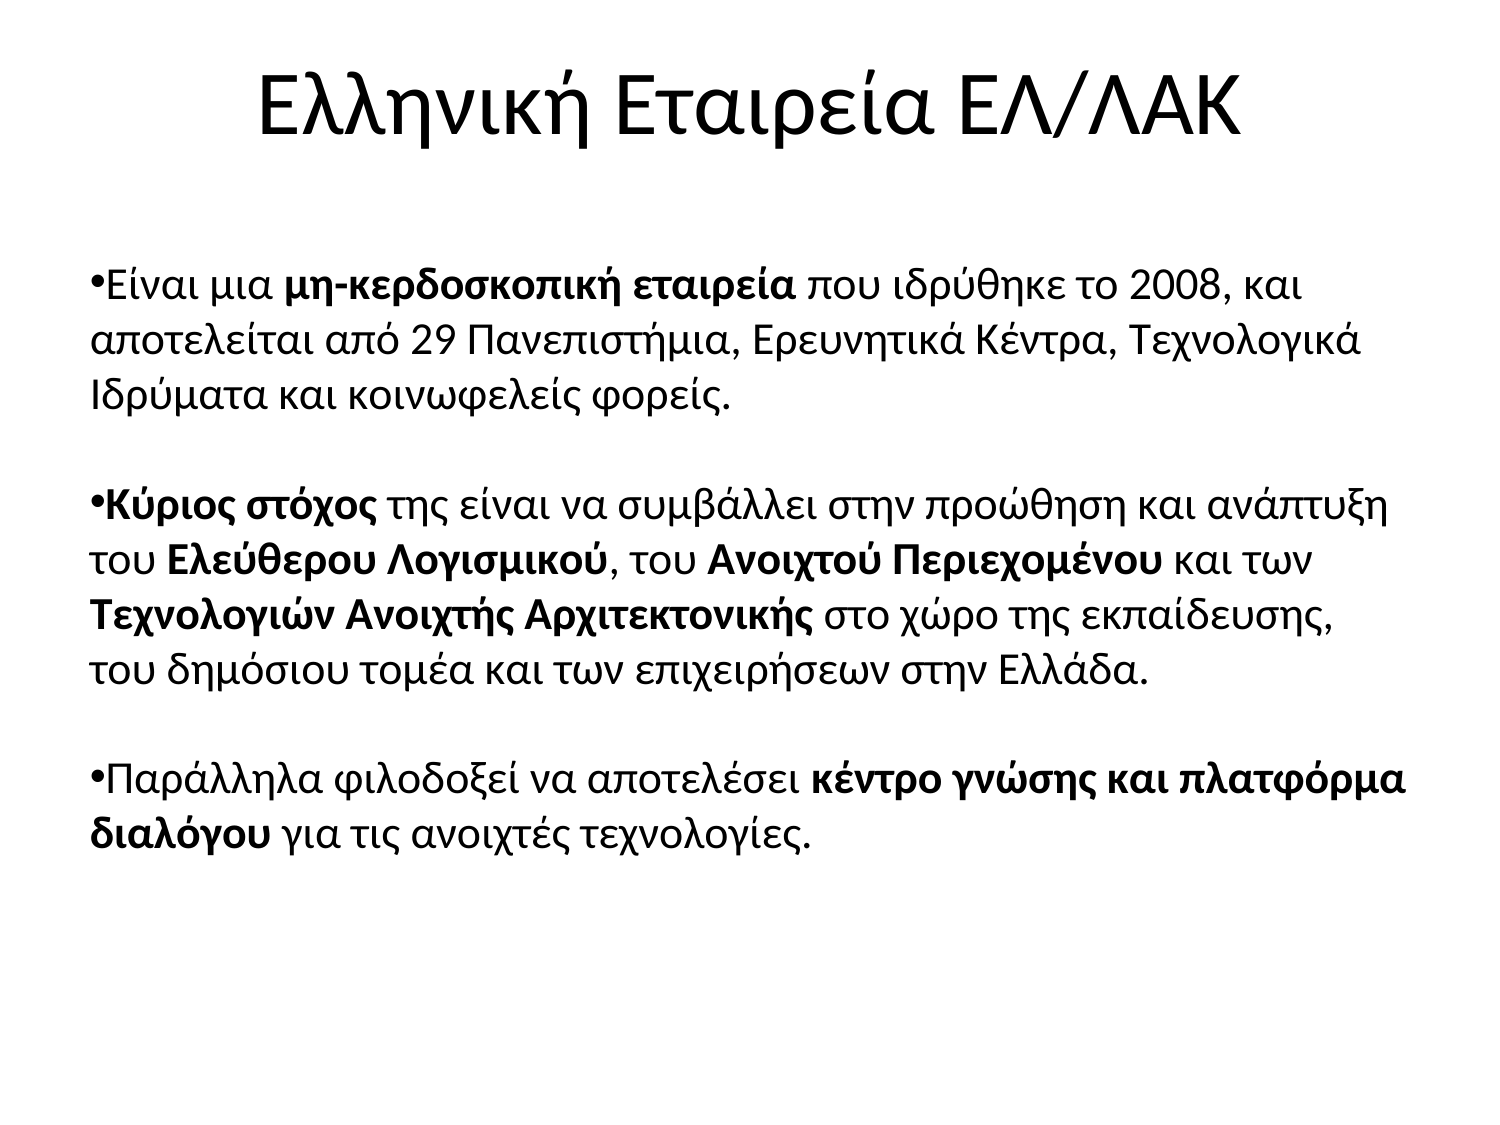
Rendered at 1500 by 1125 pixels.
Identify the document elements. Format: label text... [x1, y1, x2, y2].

text_box Ελληνική Εταιρεία ΕΛ/ΛΑΚ [75, 35, 1426, 176]
text_box Είναι μια μη-κερδοσκοπική εταιρεία που ιδρύθηκε το 2008, και αποτελείται από 29 Πανεπιστήμια, Ερευνητικά Κέντρα, Τεχνολογικά Ιδρύματα και κοινωφελείς φορείς. Κύριος στόχος της είναι να συμβάλλει στην προώθηση και ανάπτυξη του Ελεύθερου Λογισμικού, του Ανοιχτού Περιεχομένου και των Τεχνολογιών Ανοιχτής Αρχιτεκτονικής στο χώρο της εκπαίδευσης, του δημόσιου τομέα και των επιχειρήσεων στην Ελλάδα. Παράλληλα φιλοδοξεί να αποτελέσει κέντρο γνώσης και πλατφόρμα διαλόγου για τις ανοιχτές τεχνολογίες. [75, 246, 1426, 1031]
